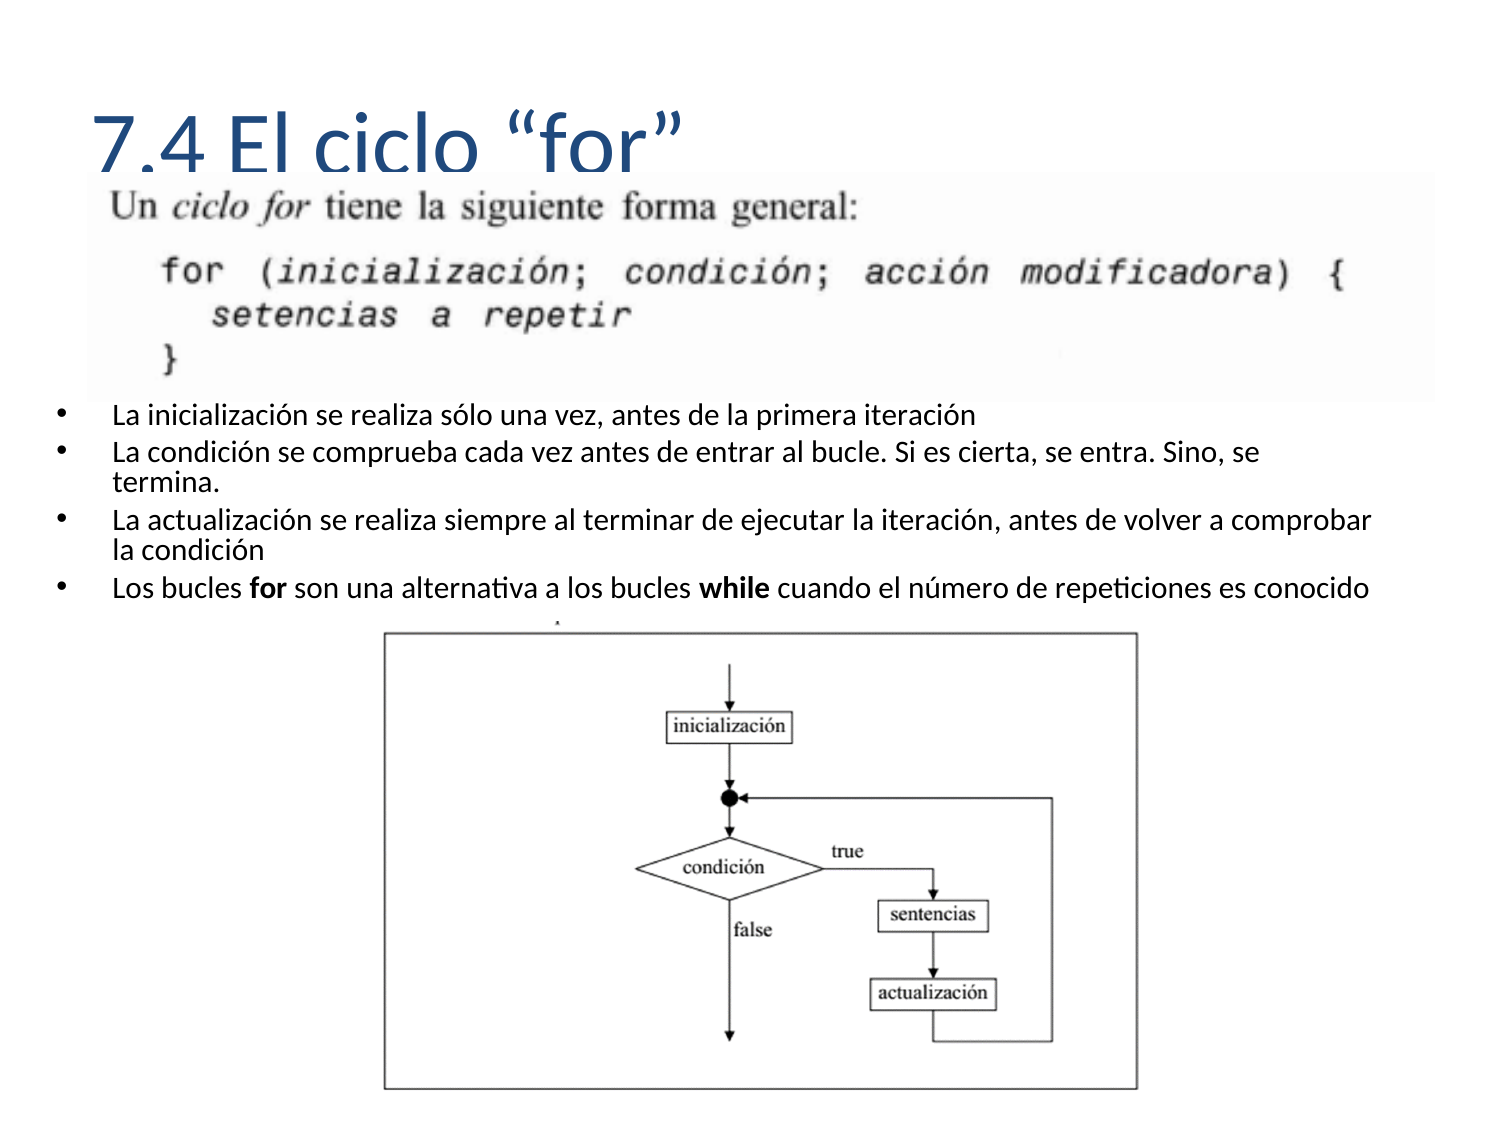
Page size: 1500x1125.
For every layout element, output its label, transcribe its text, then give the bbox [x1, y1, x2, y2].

list La inicialización se realiza sólo una vez, antes de la primera iteración La condición se comprueba cada vez antes de entrar al bucle. Si es cierta, se entra. Sino, se termina. La actualización se realiza siempre al terminar de ejecutar la iteración, antes de volver a comprobar la condición Los bucles for son una alternativa a los bucles while cuando el número de repeticiones es conocido [41, 393, 1392, 666]
title 7.4 El ciclo “for” [75, 45, 1426, 233]
picture [87, 172, 1435, 402]
picture [377, 621, 1150, 1100]
